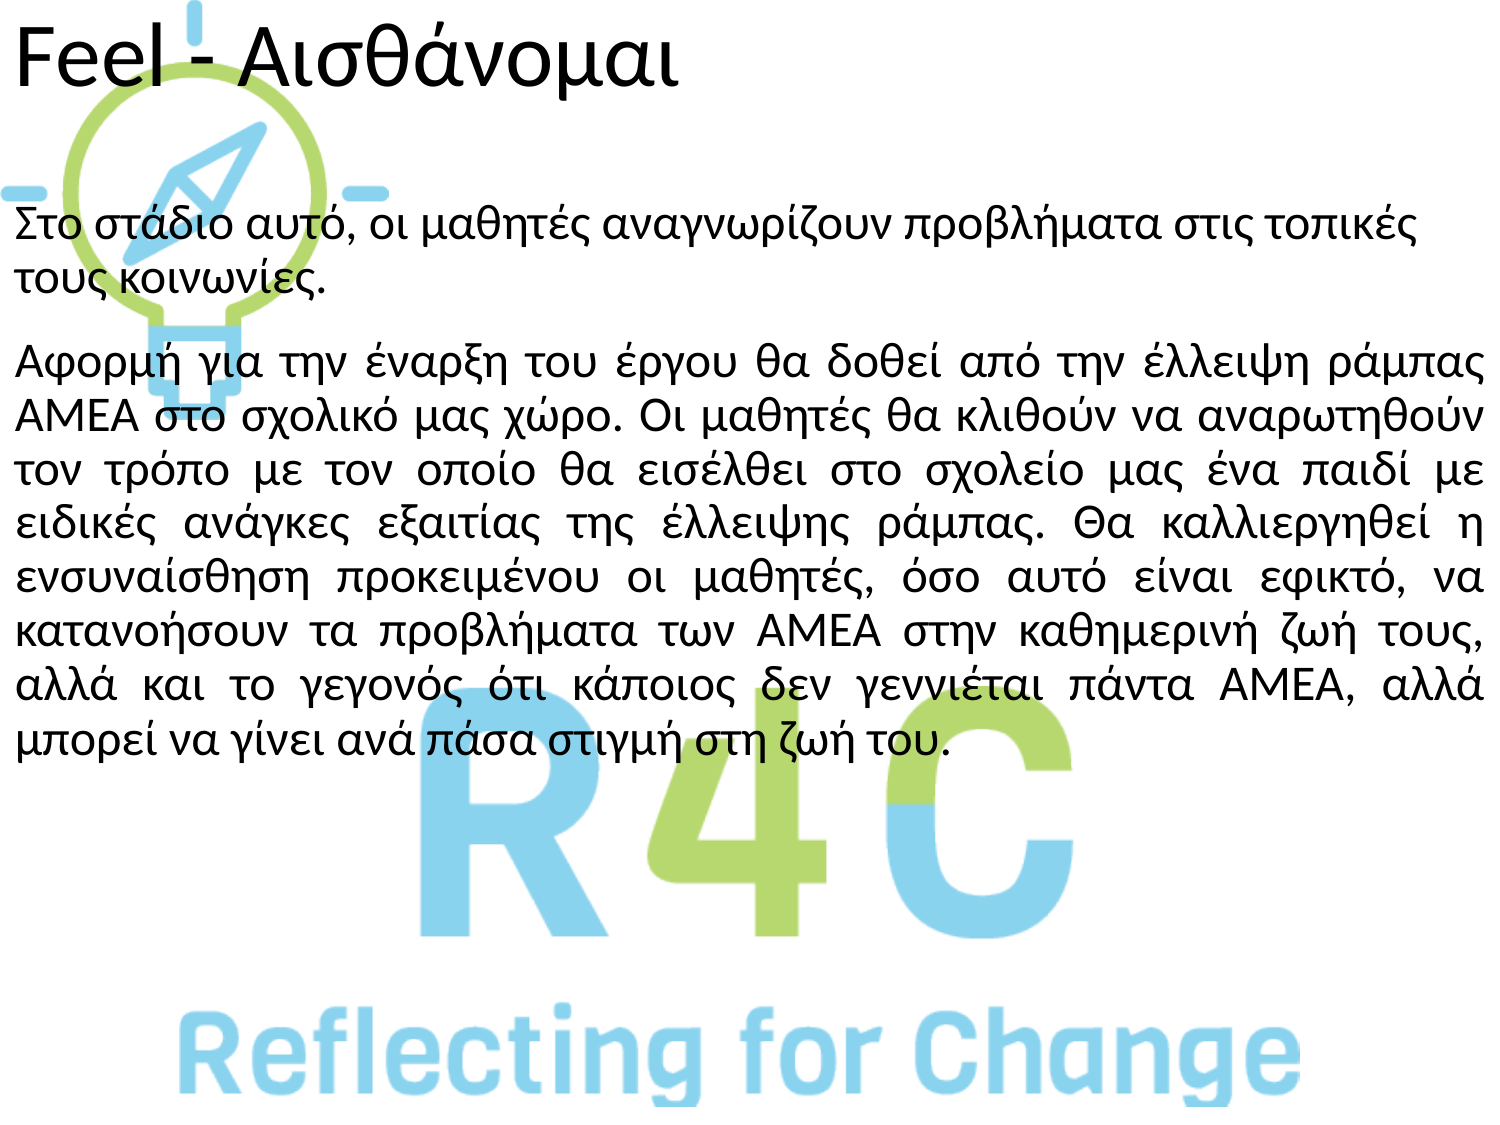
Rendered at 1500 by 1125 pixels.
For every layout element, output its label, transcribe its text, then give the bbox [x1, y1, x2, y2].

picture [179, 903, 1300, 1107]
list Στο στάδιο αυτό, οι μαθητές αναγνωρίζουν προβλήματα στις τοπικές τους κοινωνίες. Αφορμή για την έναρξη του έργου θα δοθεί από την έλλειψη ράμπας ΑΜΕΑ στο σχολικό μας χώρο. Οι μαθητές θα κλιθούν να αναρωτηθούν τον τρόπο με τον οποίο θα εισέλθει στο σχολείο μας ένα παιδί με ειδικές ανάγκες εξαιτίας της έλλειψης ράμπας. Θα καλλιεργηθεί η ενσυναίσθηση προκειμένου οι μαθητές, όσο αυτό είναι εφικτό, να κατανοήσουν τα προβλήματα των ΑΜΕΑ στην καθημερινή ζωή τους, αλλά και το γεγονός ότι κάποιος δεν γεννιέται πάντα ΑΜΕΑ, αλλά μπορεί να γίνει ανά πάσα στιγμή στη ζωή του. [0, 189, 1500, 903]
title Feel - Αισθάνομαι [0, 0, 1294, 189]
